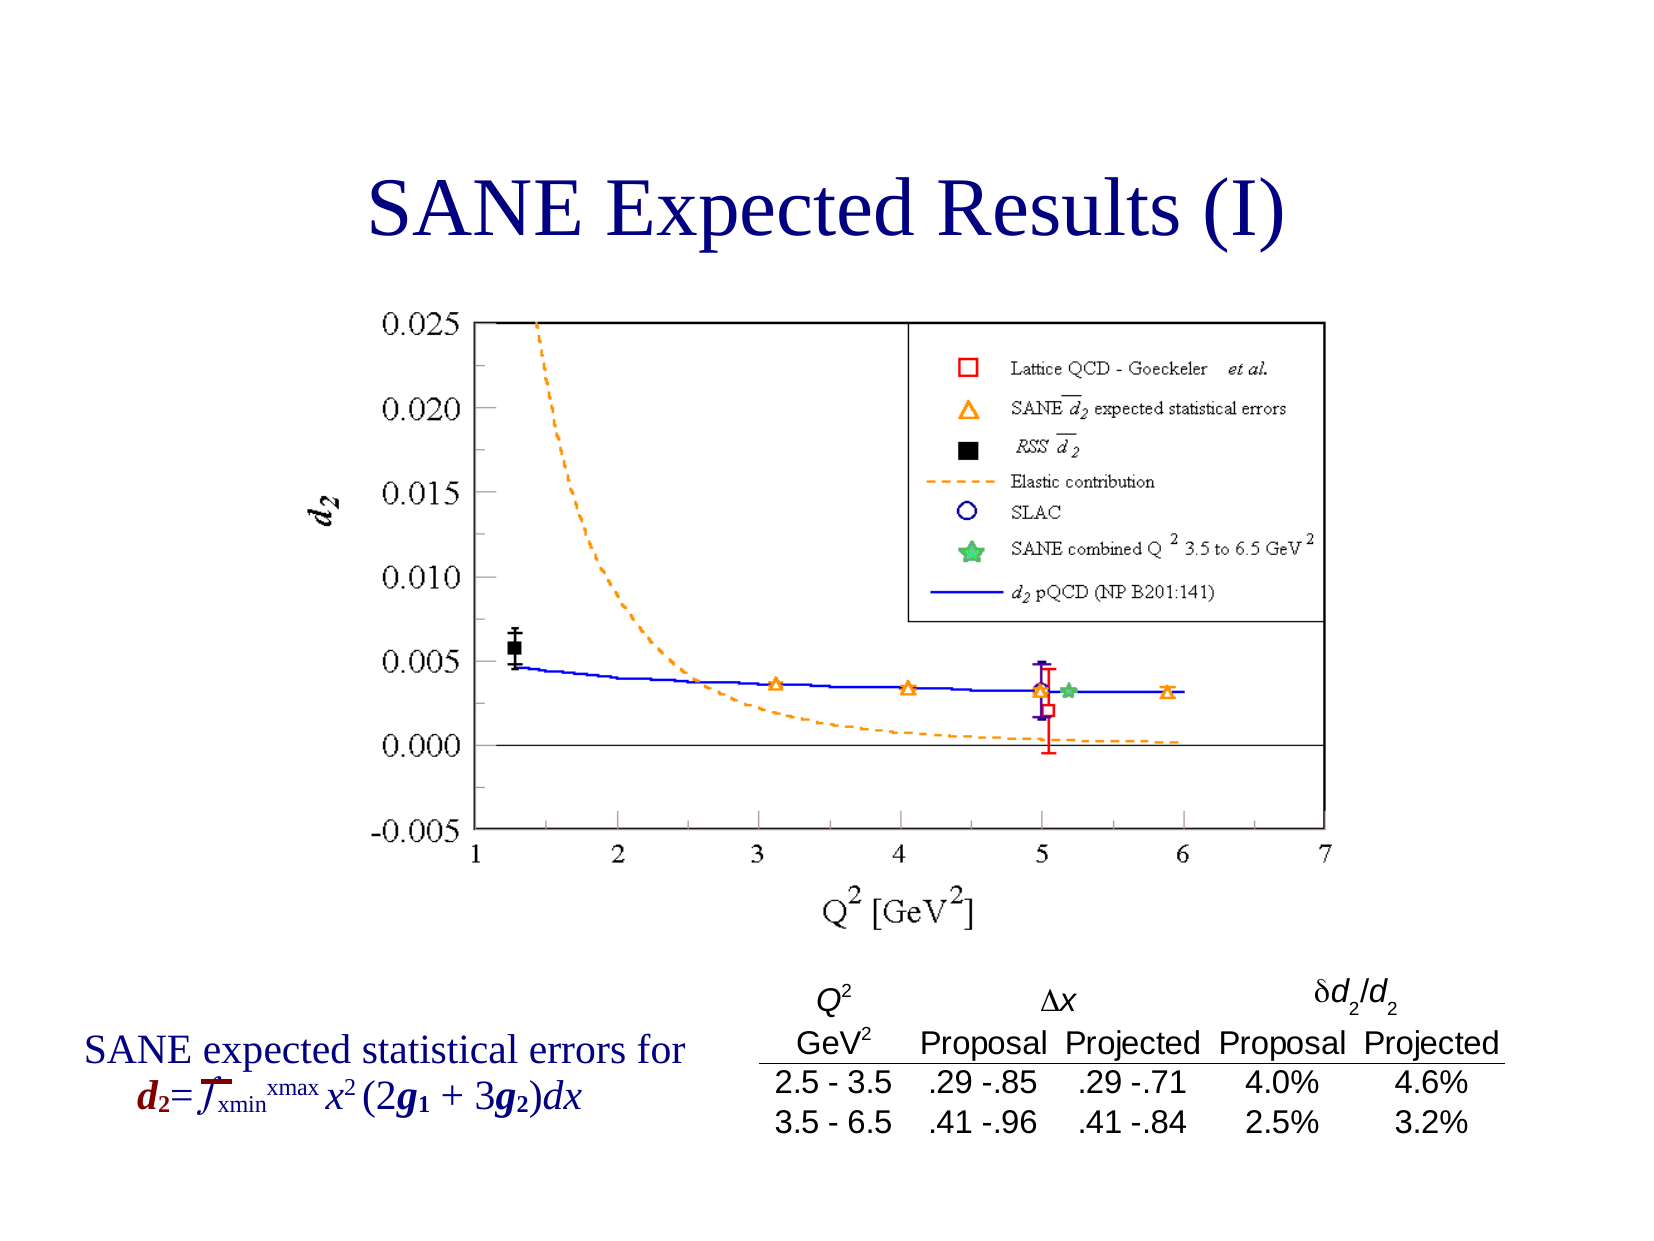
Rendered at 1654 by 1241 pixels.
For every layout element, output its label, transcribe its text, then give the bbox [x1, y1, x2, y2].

title SANE Expected Results (I) [121, 103, 1533, 311]
list SANE expected statistical errors for d2=xminxmax x2 (2g1 + 3g2)dx [66, 1026, 693, 1152]
picture [300, 299, 1351, 942]
chart [758, 973, 1509, 1146]
